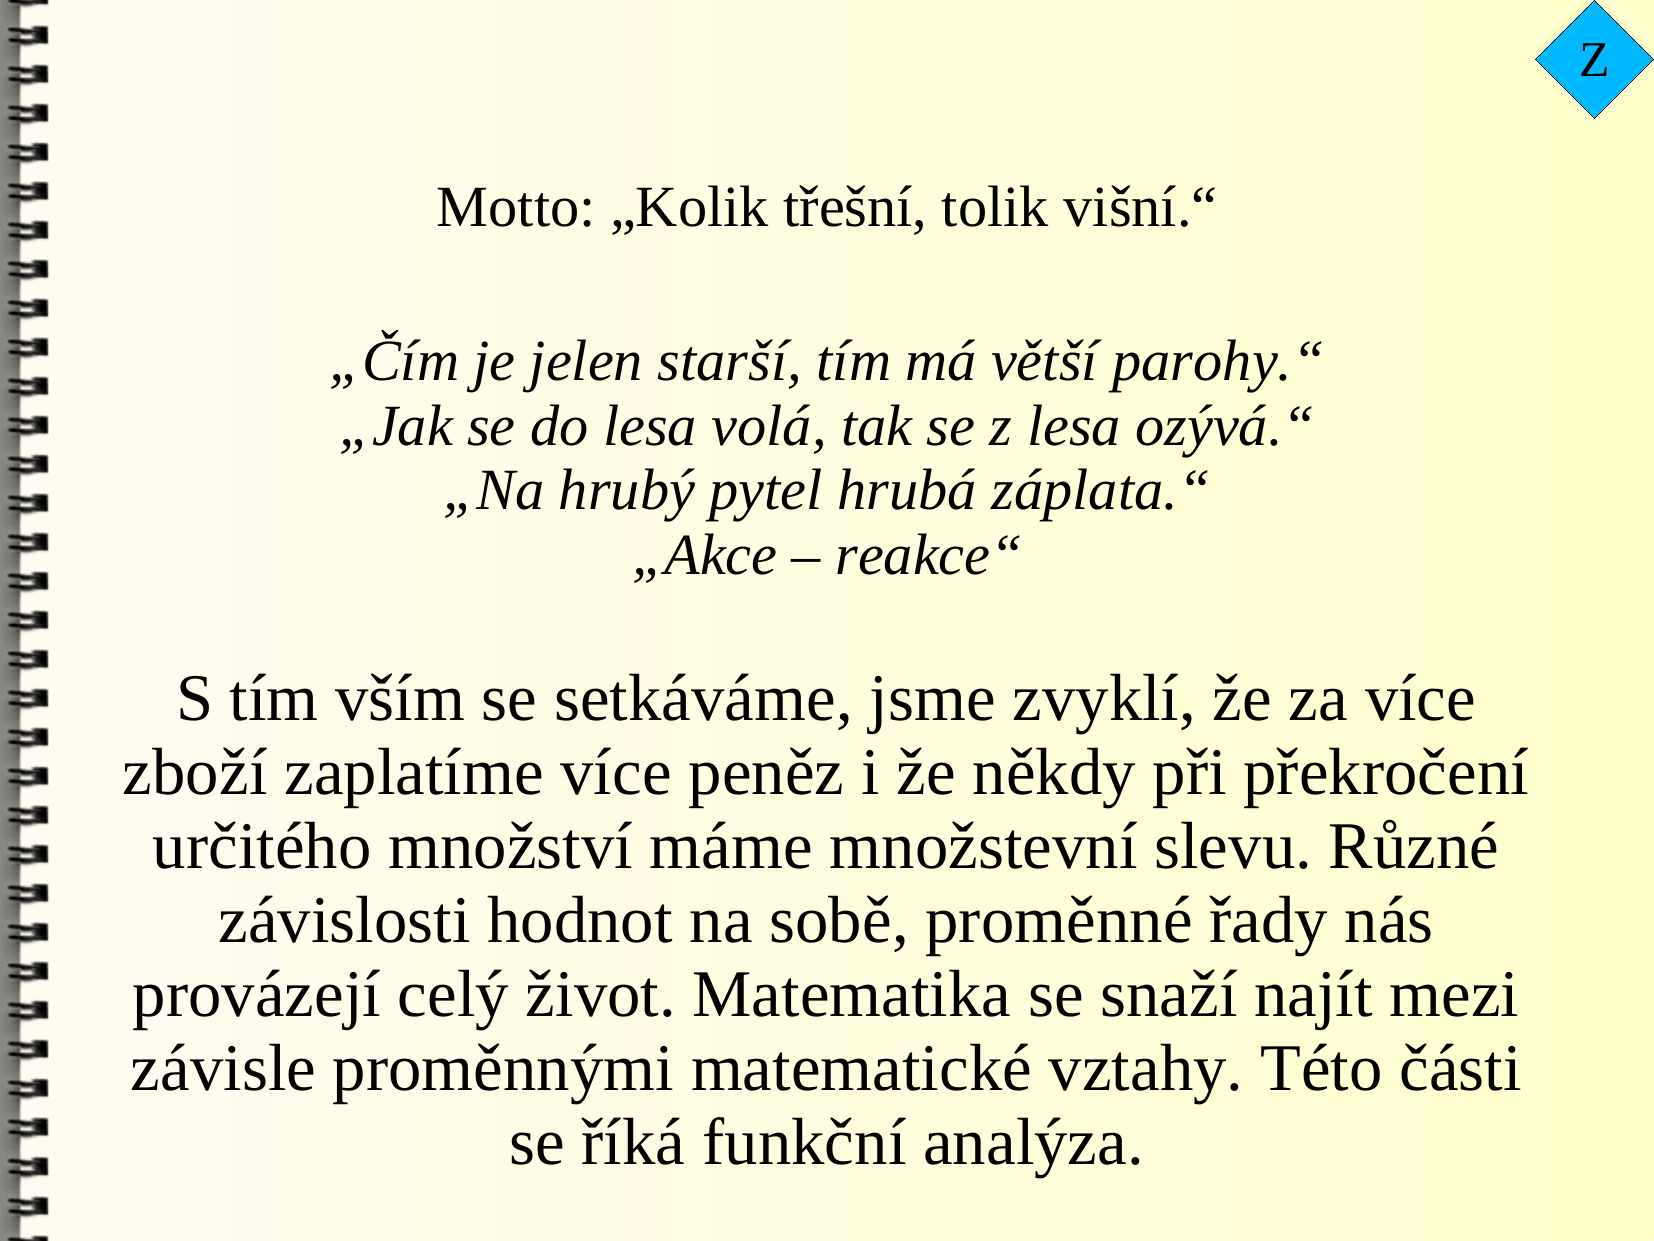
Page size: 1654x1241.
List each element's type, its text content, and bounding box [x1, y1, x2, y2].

text_box Z [1535, 0, 1654, 119]
subtitle „Čím je jelen starší, tím má větší parohy.“ „Jak se do lesa volá, tak se z lesa ozývá.“ „Na hrubý pytel hrubá záplata.“ „Akce – reakce“ S tím vším se setkáváme, jsme zvyklí, že za více zboží zaplatíme více peněz i že někdy při překročení určitého množství máme množstevní slevu. Různé závislosti hodnot na sobě, proměnné řady nás provázejí celý život. Matematika se snaží najít mezi závisle proměnnými matematické vztahy. Této části se říká funkční analýza. [121, 328, 1534, 1180]
title Motto: „Kolik třešní, tolik višní.“ [121, 102, 1534, 311]
picture [0, 0, 1654, 1241]
